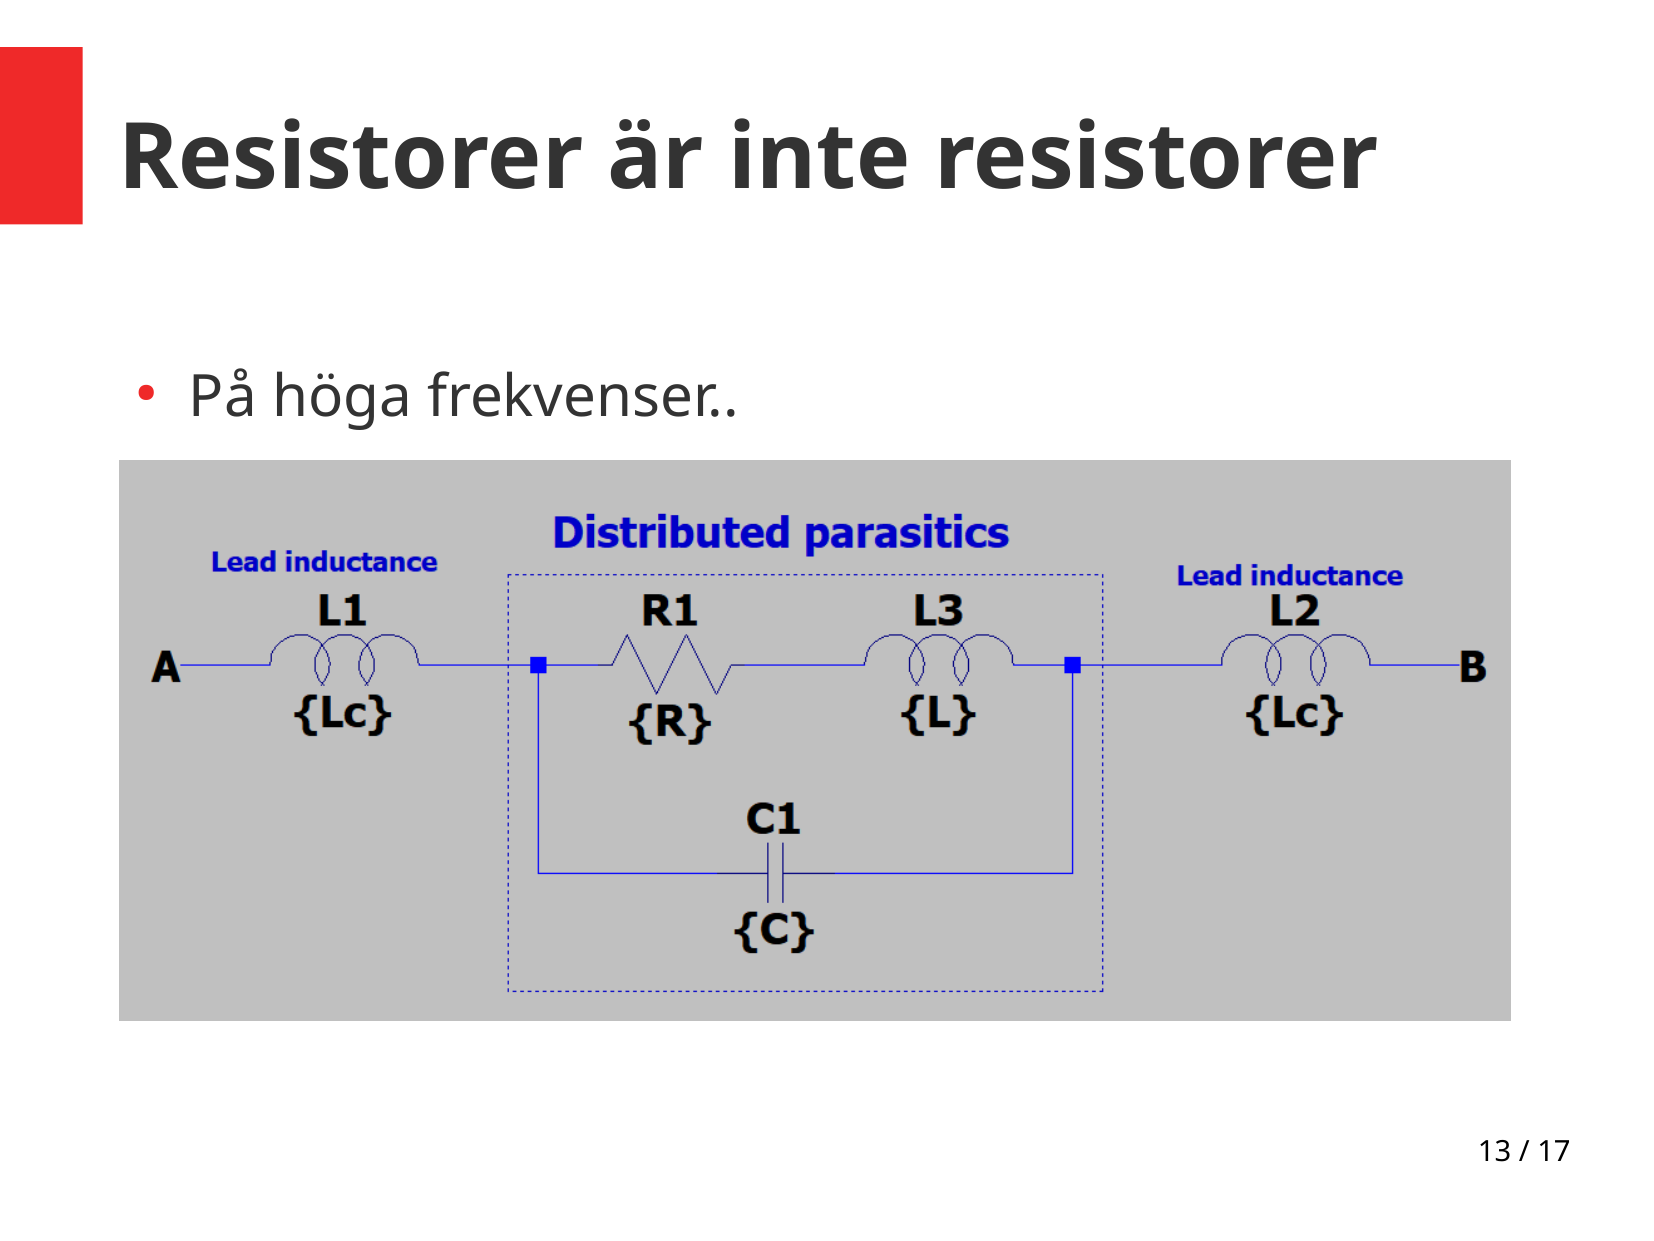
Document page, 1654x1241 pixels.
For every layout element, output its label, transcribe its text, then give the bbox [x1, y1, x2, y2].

title Resistorer är inte resistorer [118, 49, 1571, 257]
list På höga frekvenser.. [118, 354, 1536, 1074]
picture [119, 460, 1511, 1021]
